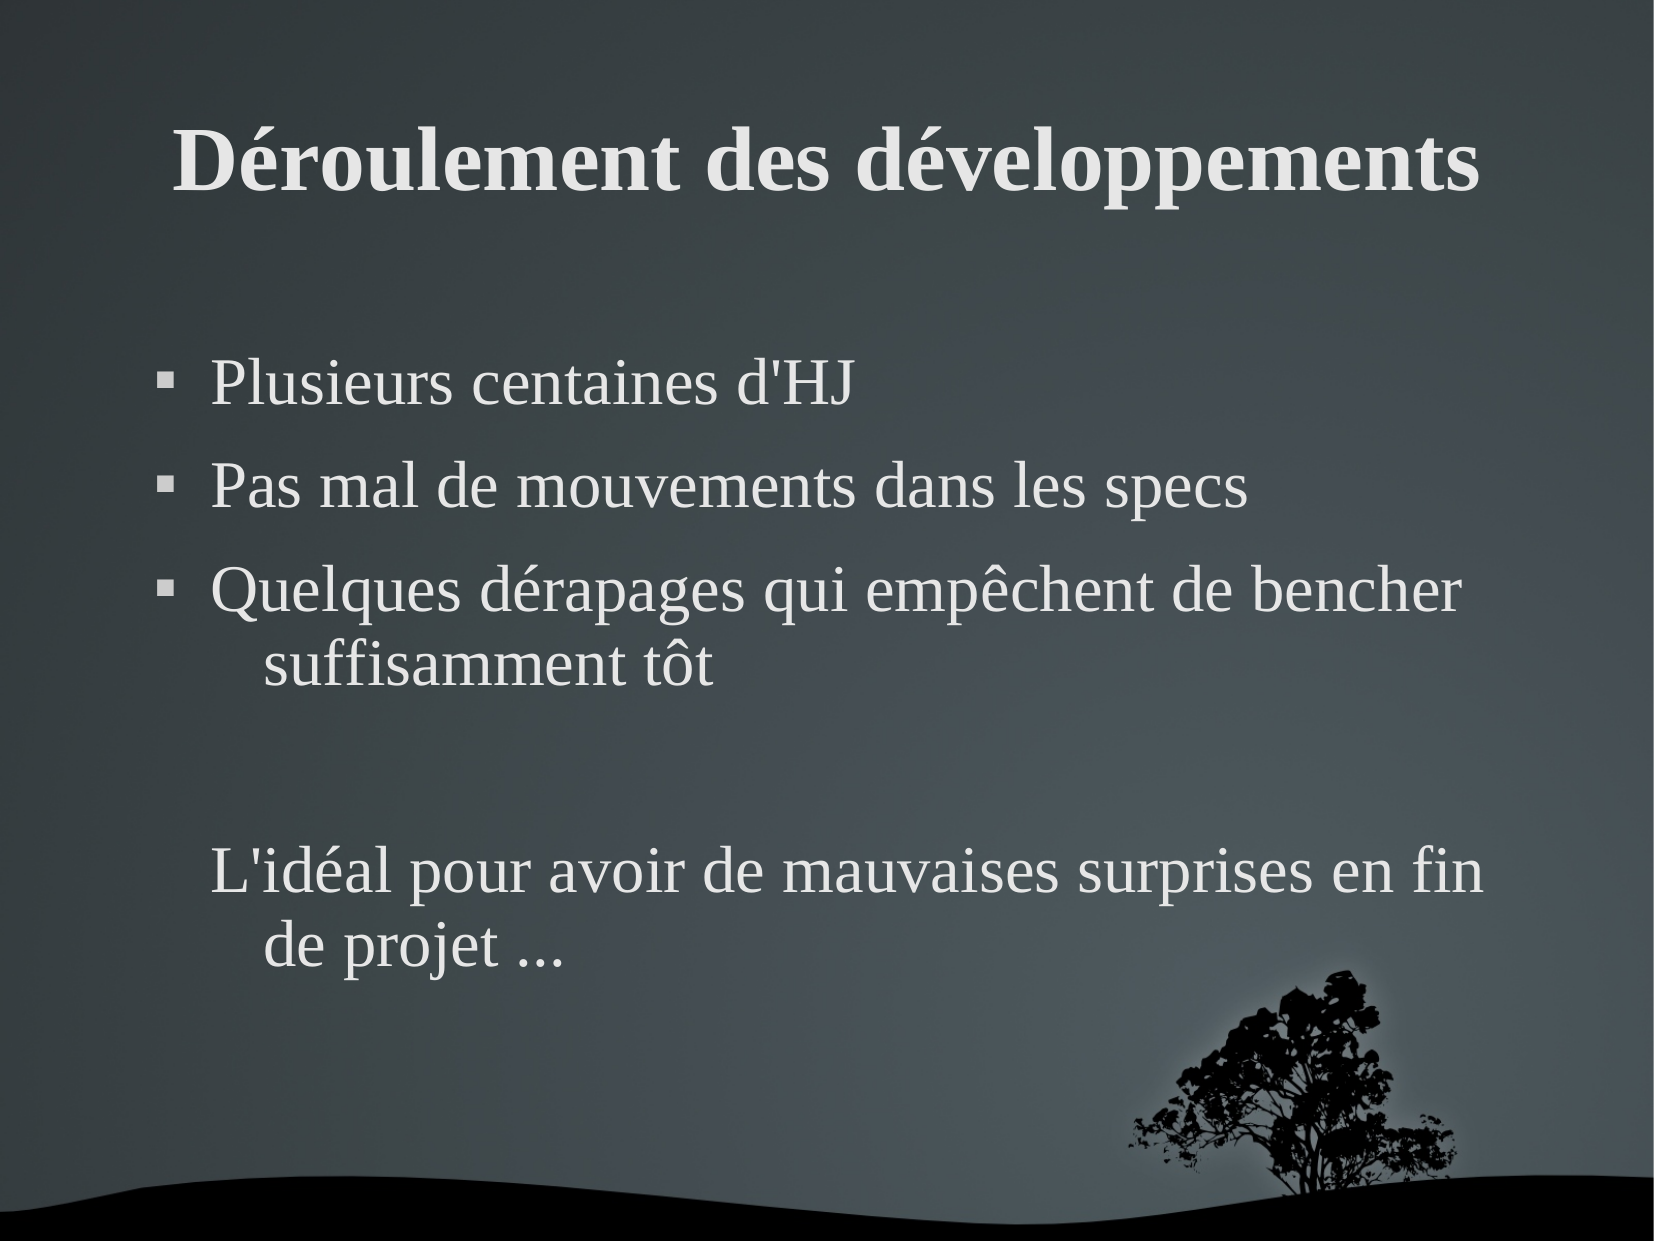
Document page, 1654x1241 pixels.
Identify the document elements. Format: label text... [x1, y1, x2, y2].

title Déroulement des développements [121, 55, 1534, 263]
list Plusieurs centaines d'HJ Pas mal de mouvements dans les specs Quelques dérapages qui empêchent de bencher suffisamment tôt L'idéal pour avoir de mauvaises surprises en fin de projet ... [121, 344, 1534, 1127]
picture [0, 0, 1654, 1241]
